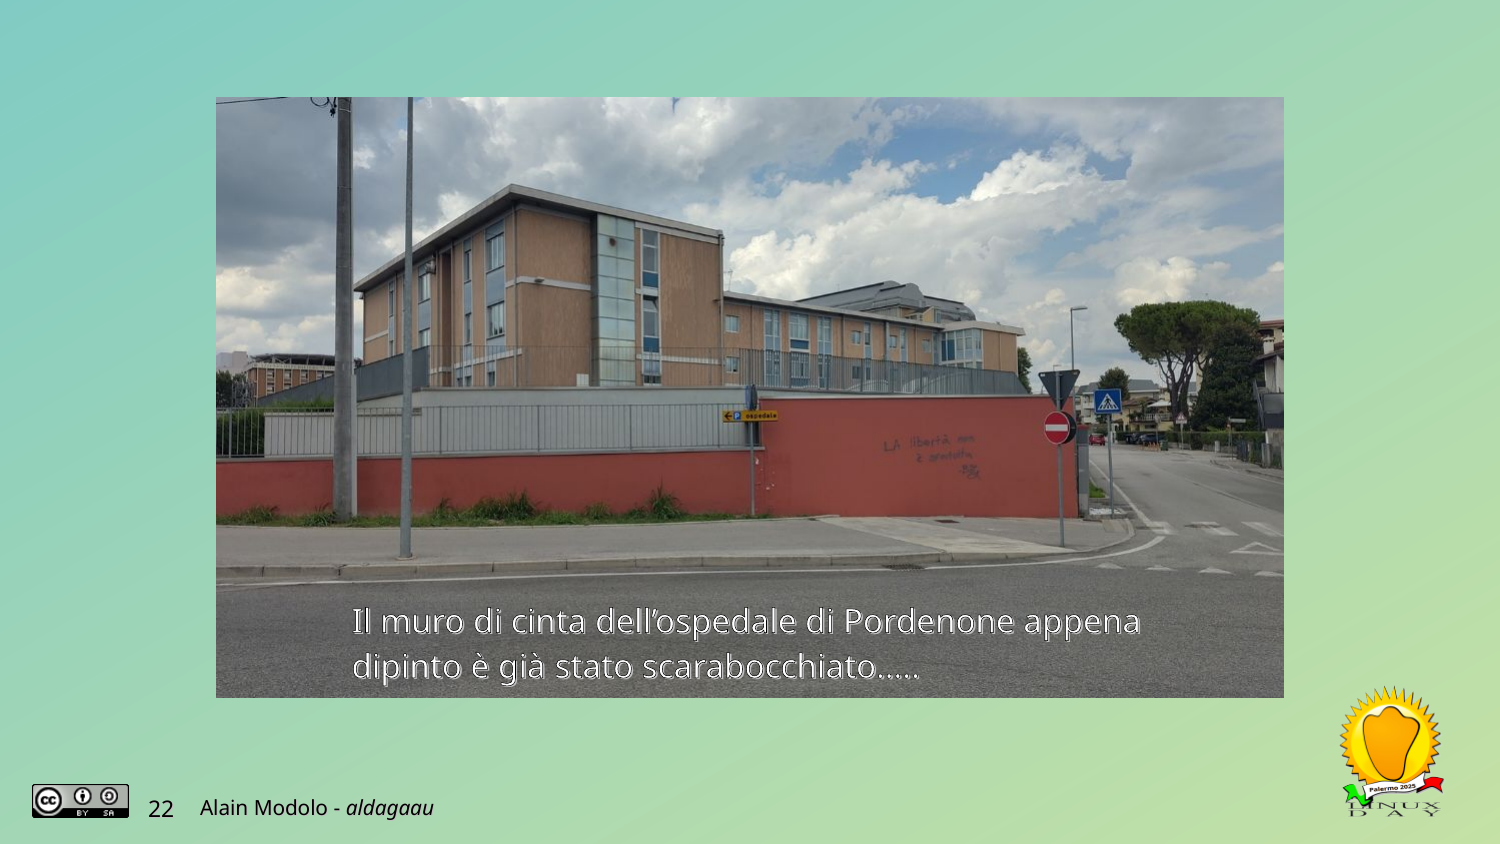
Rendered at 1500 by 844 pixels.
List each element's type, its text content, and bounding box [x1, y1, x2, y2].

picture [32, 784, 129, 818]
picture [216, 97, 1500, 844]
text_box Il muro di cinta dell’ospedale di Pordenone appena dipinto è già stato scarabocchiato….. [336, 589, 1164, 680]
